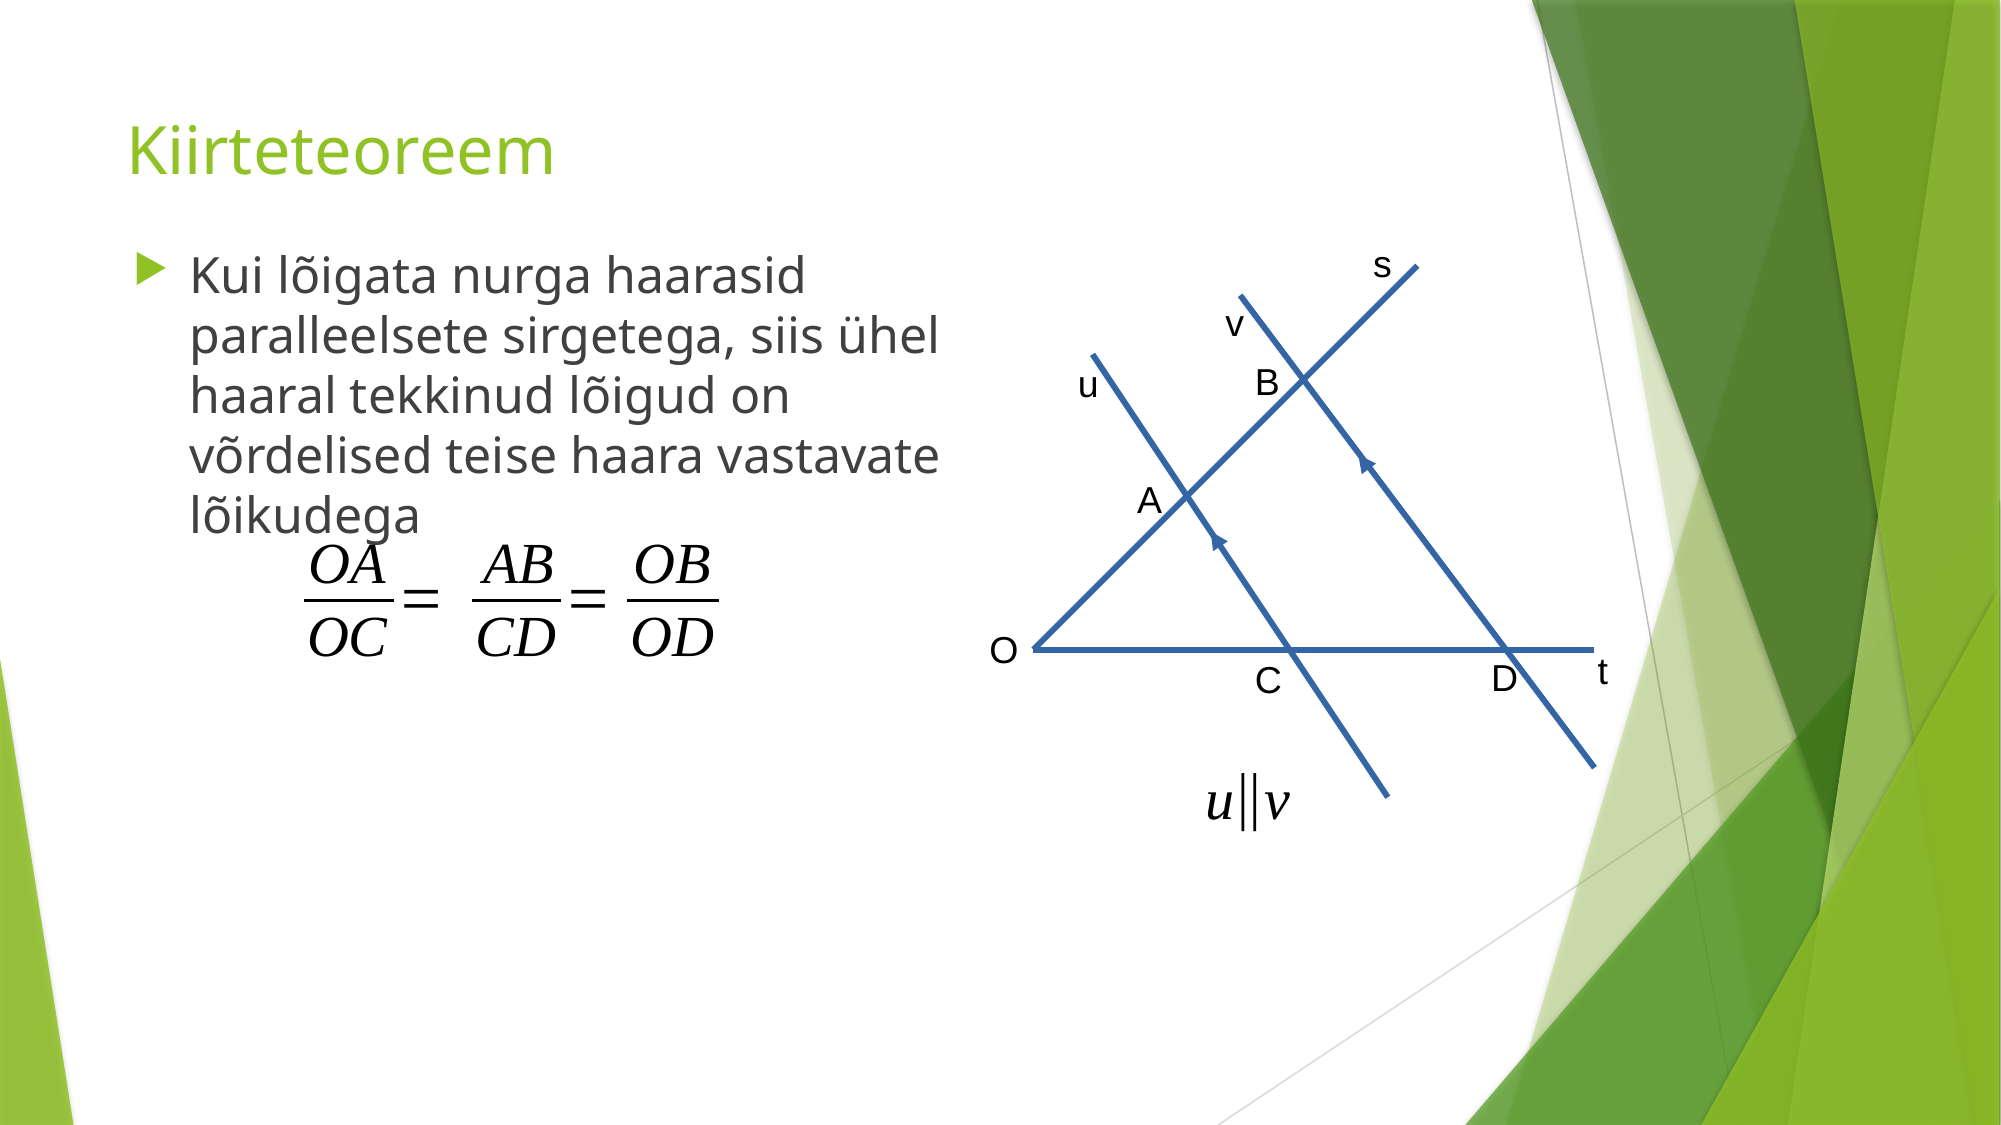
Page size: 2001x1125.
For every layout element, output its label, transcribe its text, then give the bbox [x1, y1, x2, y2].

title Kiirteteoreem [111, 99, 1522, 317]
list Kui lõigata nurga haarasid paralleelsete sirgetega, siis ühel haaral tekkinud lõigud on võrdelised teise haara vastavate lõikudega [118, 236, 1063, 975]
text_box v [1210, 295, 1260, 353]
text_box u [1063, 356, 1114, 414]
text_box D [1476, 649, 1534, 707]
chart [1199, 767, 1300, 835]
text_box t [1582, 643, 1623, 701]
chart [463, 531, 729, 669]
text_box B [1240, 354, 1295, 412]
text_box C [1240, 651, 1297, 709]
text_box O [974, 622, 1034, 680]
text_box A [1122, 472, 1177, 530]
text_box s [1358, 236, 1407, 294]
chart [295, 531, 452, 669]
